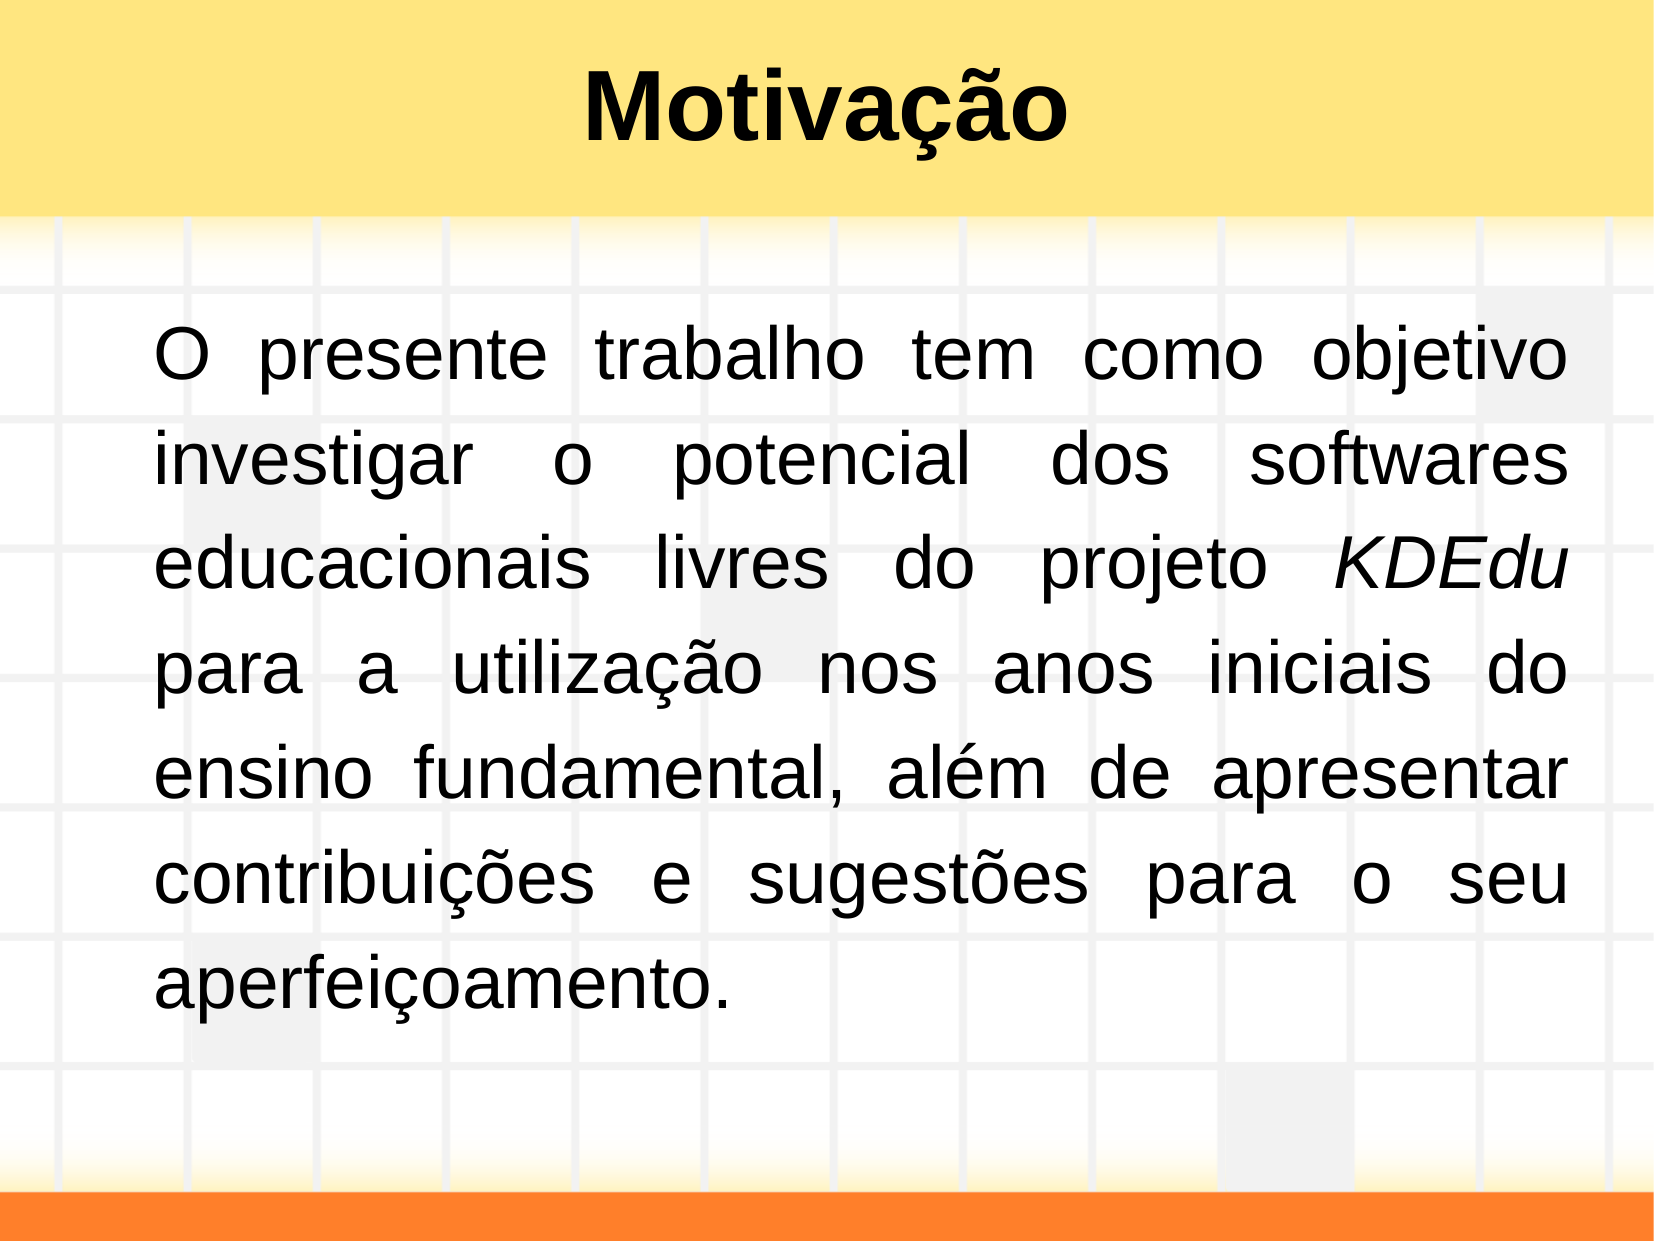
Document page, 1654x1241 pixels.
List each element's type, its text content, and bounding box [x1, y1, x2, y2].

title Motivação [82, 49, 1571, 257]
list O presente trabalho tem como objetivo investigar o potencial dos softwares educacionais livres do projeto KDEdu para a utilização nos anos iniciais do ensino fundamental, além de apresentar contribuições e sugestões para o seu aperfeiçoamento. [82, 290, 1571, 1182]
picture [0, 0, 1654, 1241]
